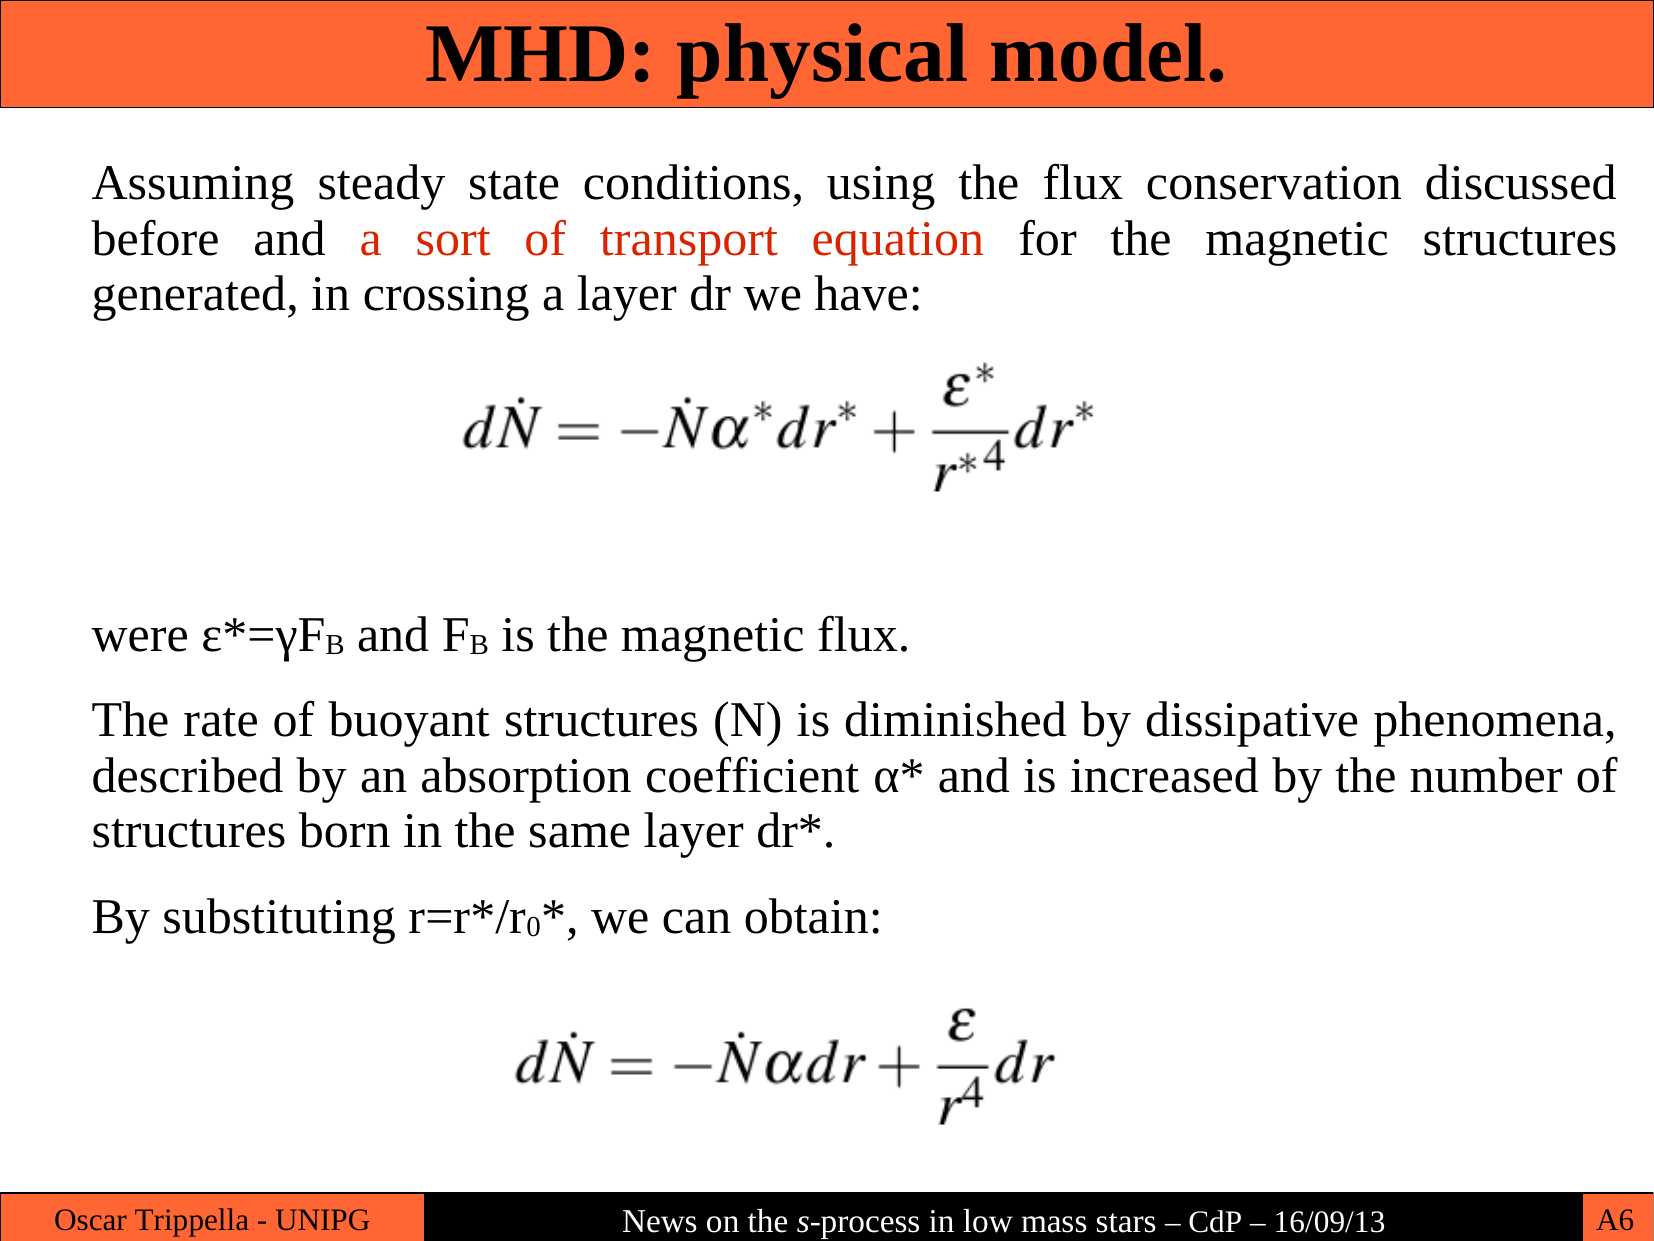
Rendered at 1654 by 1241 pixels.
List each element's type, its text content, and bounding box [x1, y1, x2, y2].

text_box MHD: physical model. [0, 0, 1654, 108]
chart [770, 591, 889, 651]
text_box A6 [1583, 1192, 1654, 1241]
text_box Oscar Trippella - UNIPG [0, 1192, 425, 1241]
list Assuming steady state conditions, using the flux conservation discussed before and a sort of transport equation for the magnetic structures generated, in crossing a layer dr we have: were ε*=γFB and FB is the magnetic flux. The rate of buoyant structures (N) is diminished by dissipative phenomena, described by an absorption coefficient α* and is increased by the number of structures born in the same layer dr*. By substituting r=r*/r0*, we can obtain: [35, 150, 1619, 1192]
text_box News on the s-process in low mass stars – CdP – 16/09/13 [425, 1192, 1583, 1241]
